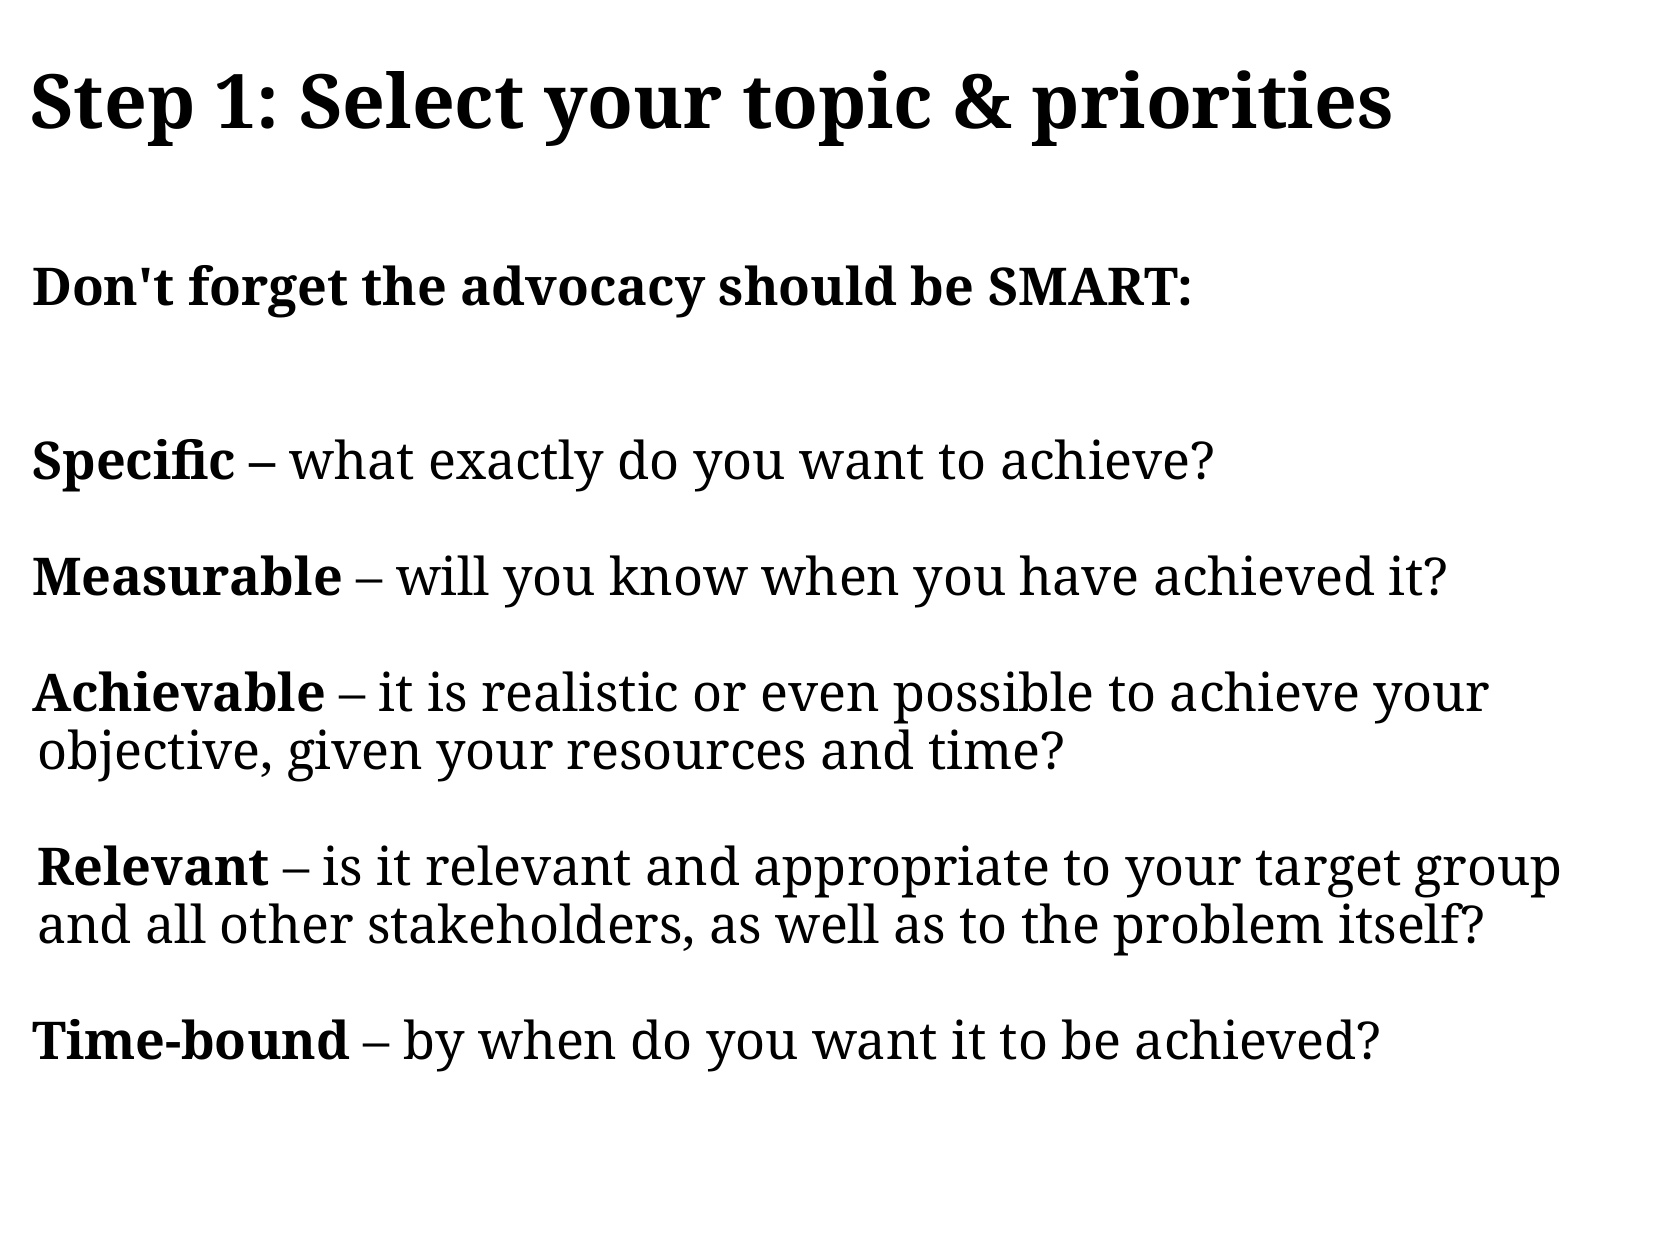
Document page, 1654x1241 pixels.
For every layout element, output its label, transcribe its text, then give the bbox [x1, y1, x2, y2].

title Step 1: Select your topic & priorities [30, 0, 1519, 208]
text_box Don't forget the advocacy should be SMART: Specific – what exactly do you want to achieve? Measurable – will you know when you have achieved it? Achievable – it is realistic or even possible to achieve your objective, given your resources and time? Relevant – is it relevant and appropriate to your target group and all other stakeholders, as well as to the problem itself? Time-bound – by when do you want it to be achieved? [29, 366, 1625, 964]
